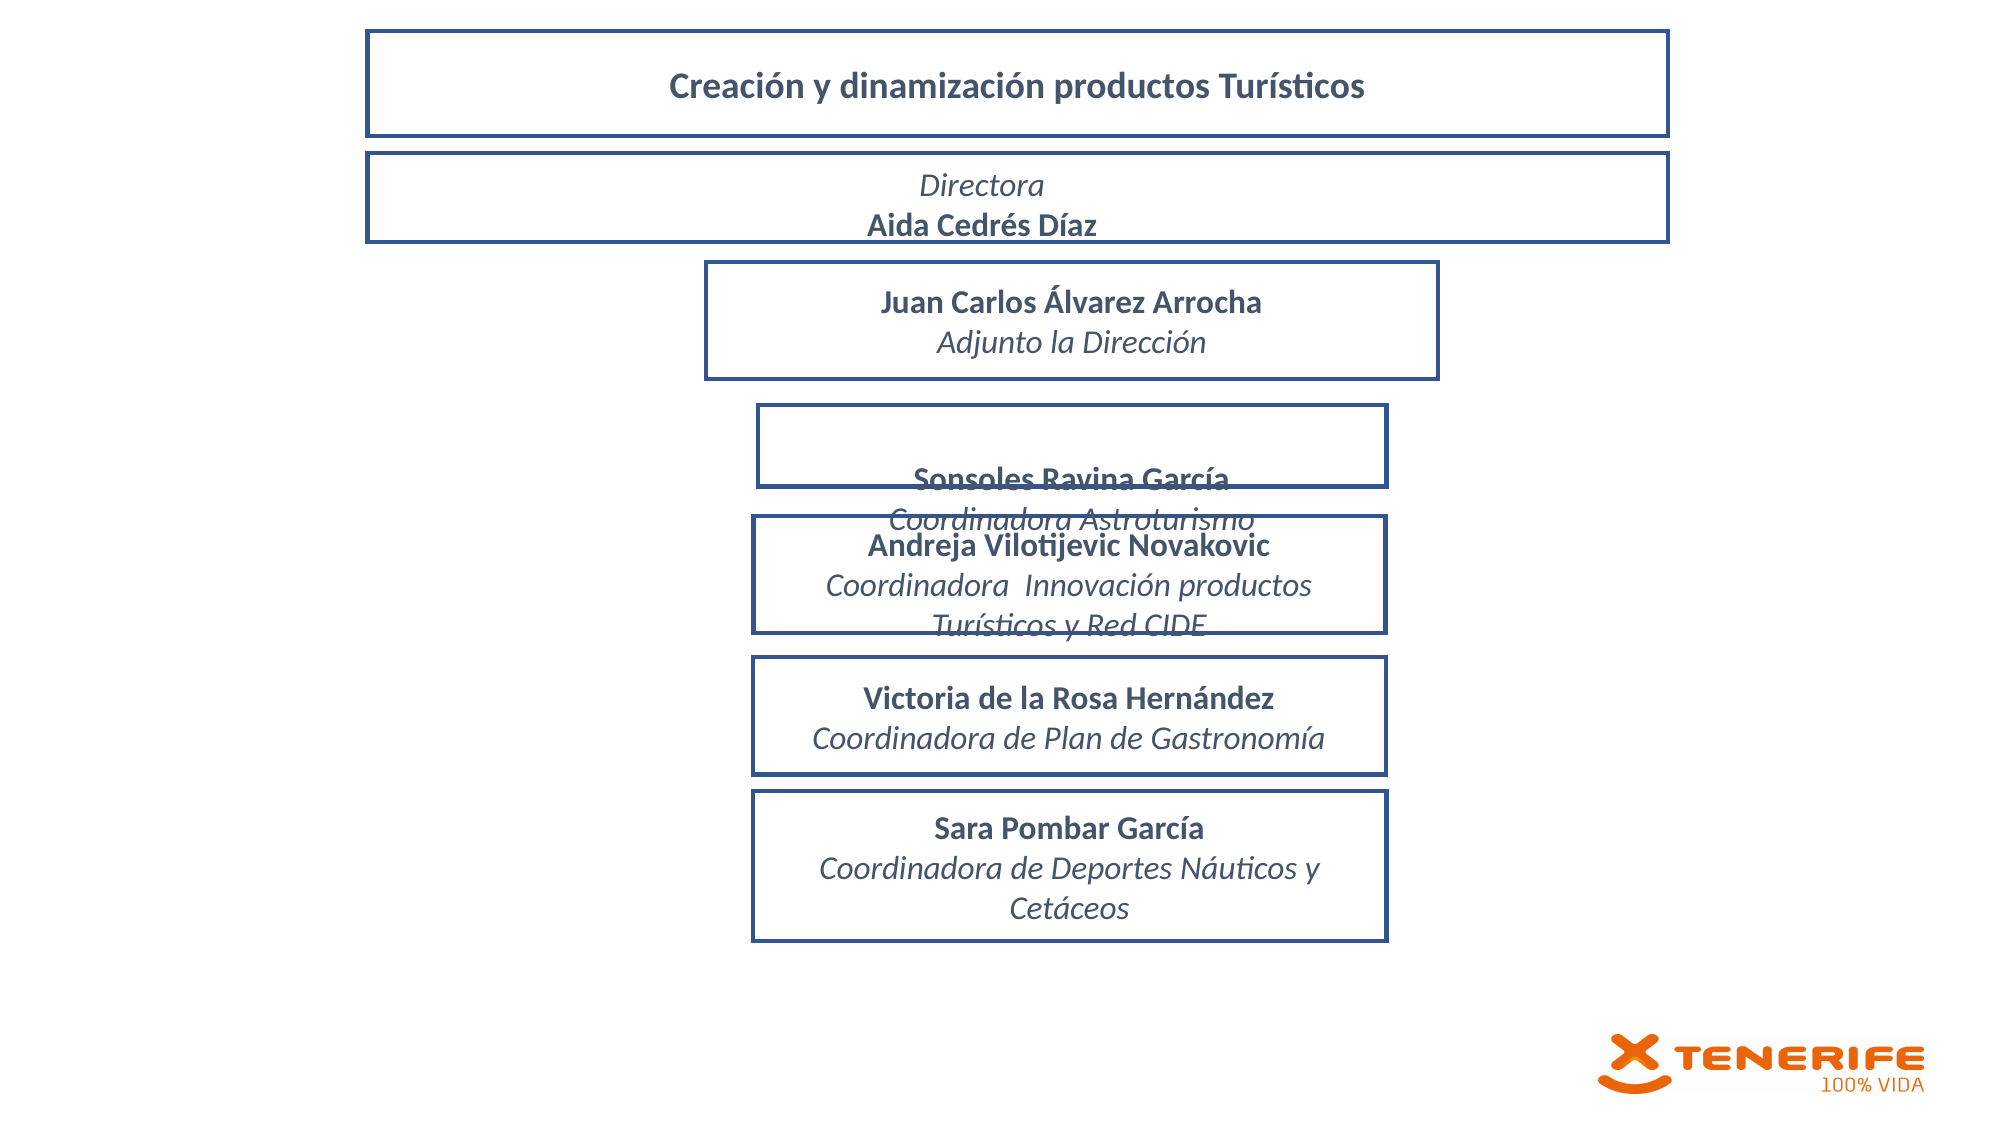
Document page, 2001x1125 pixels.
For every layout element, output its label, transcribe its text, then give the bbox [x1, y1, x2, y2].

text_box Juan Carlos Álvarez Arrocha Adjunto la Dirección [706, 262, 1438, 379]
text_box Creación y dinamización productos Turísticos [368, 31, 1668, 136]
text_box Andreja Vilotijevic Novakovic Coordinadora Innovación productos Turísticos y Red CIDE [753, 516, 1385, 633]
text_box Sonsoles Ravina García Coordinadora Astroturismo [758, 405, 1386, 486]
text_box Directora Aida Cedrés Díaz [646, 156, 1319, 251]
text_box Sara Pombar García Coordinadora de Deportes Náuticos y Cetáceos [753, 791, 1387, 941]
text_box Victoria de la Rosa Hernández Coordinadora de Plan de Gastronomía [753, 657, 1386, 775]
